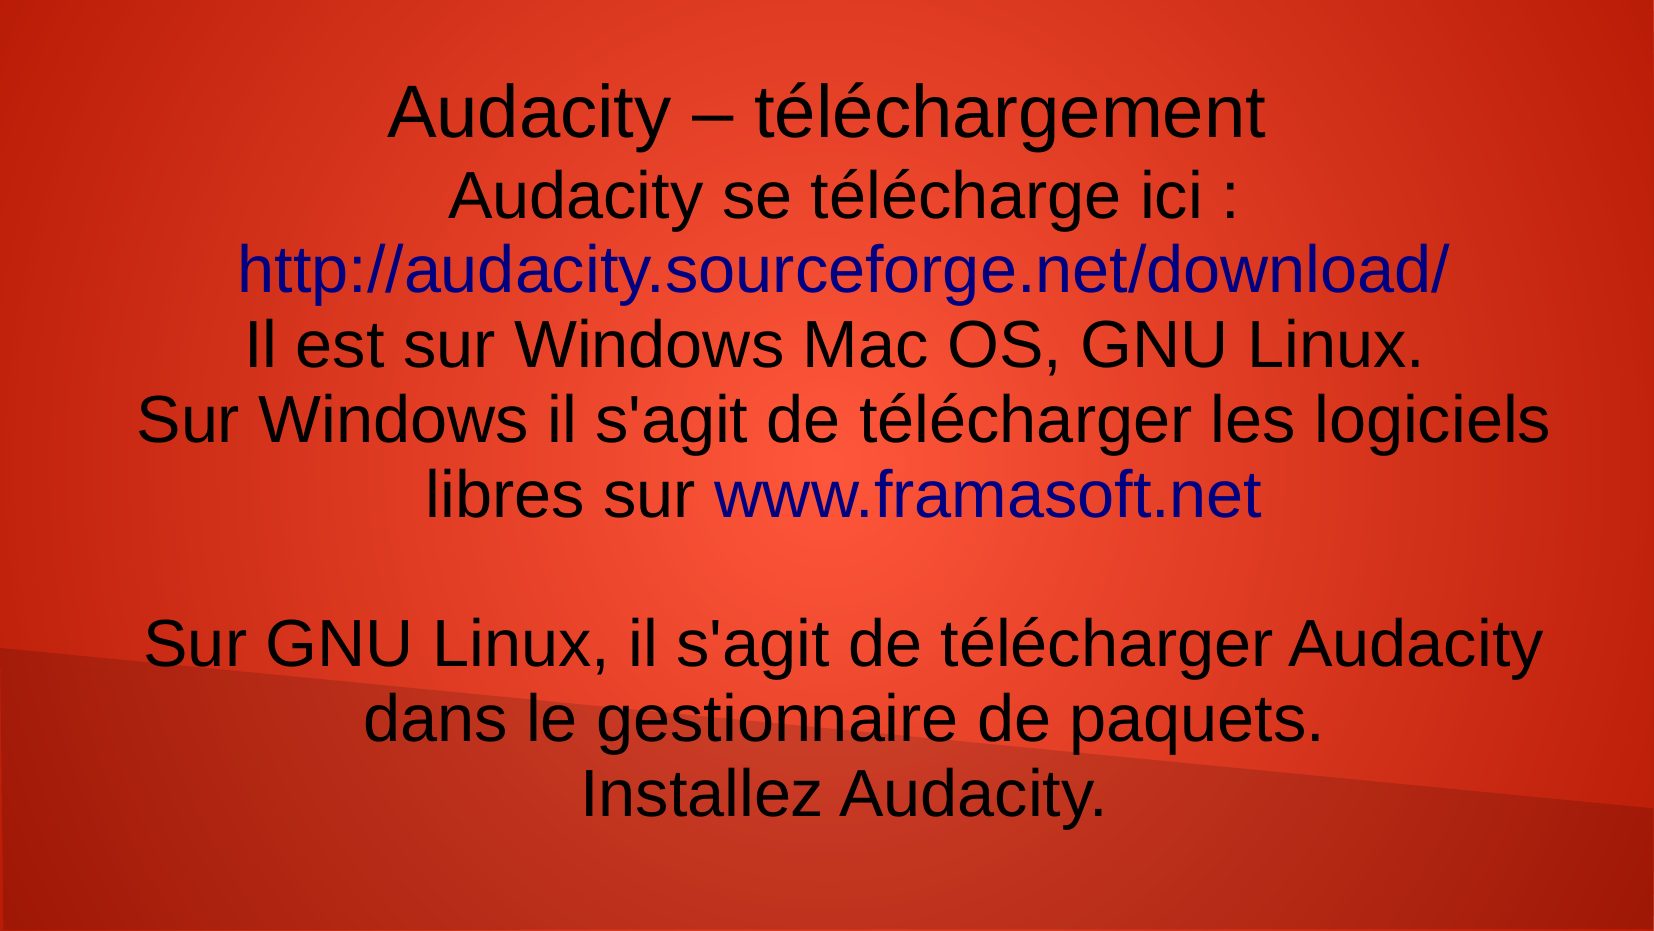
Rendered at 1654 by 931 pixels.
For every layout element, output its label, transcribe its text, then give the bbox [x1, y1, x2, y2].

subtitle Audacity se télécharge ici : http://audacity.sourceforge.net/download/ Il est sur Windows Mac OS, GNU Linux. Sur Windows il s'agit de télécharger les logiciels libres sur www.framasoft.net Sur GNU Linux, il s'agit de télécharger Audacity dans le gestionnaire de paquets. Installez Audacity. [118, 157, 1571, 831]
title Audacity – téléchargement [82, 35, 1571, 189]
